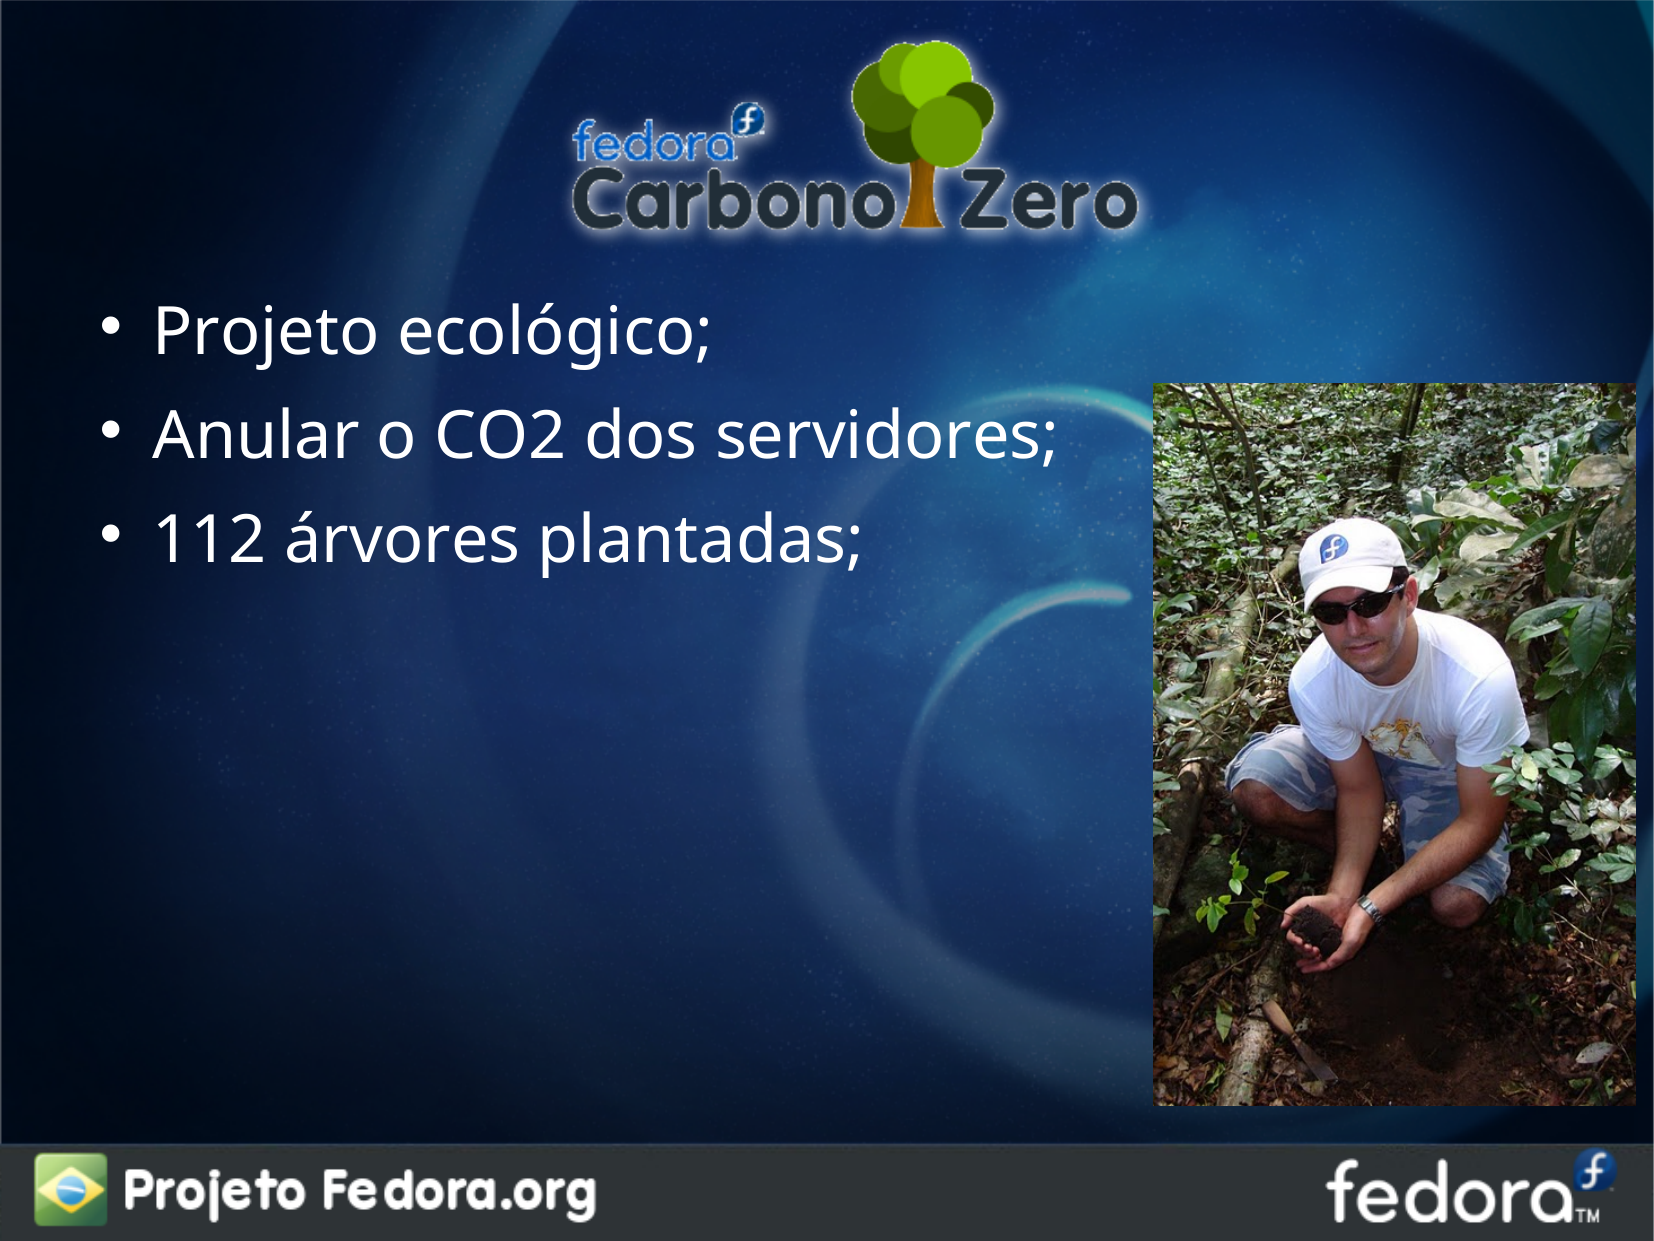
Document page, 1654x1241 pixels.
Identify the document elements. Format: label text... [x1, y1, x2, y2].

picture [0, 0, 1654, 1241]
list Projeto ecológico; Anular o CO2 dos servidores; 112 árvores plantadas; [82, 290, 1570, 1113]
